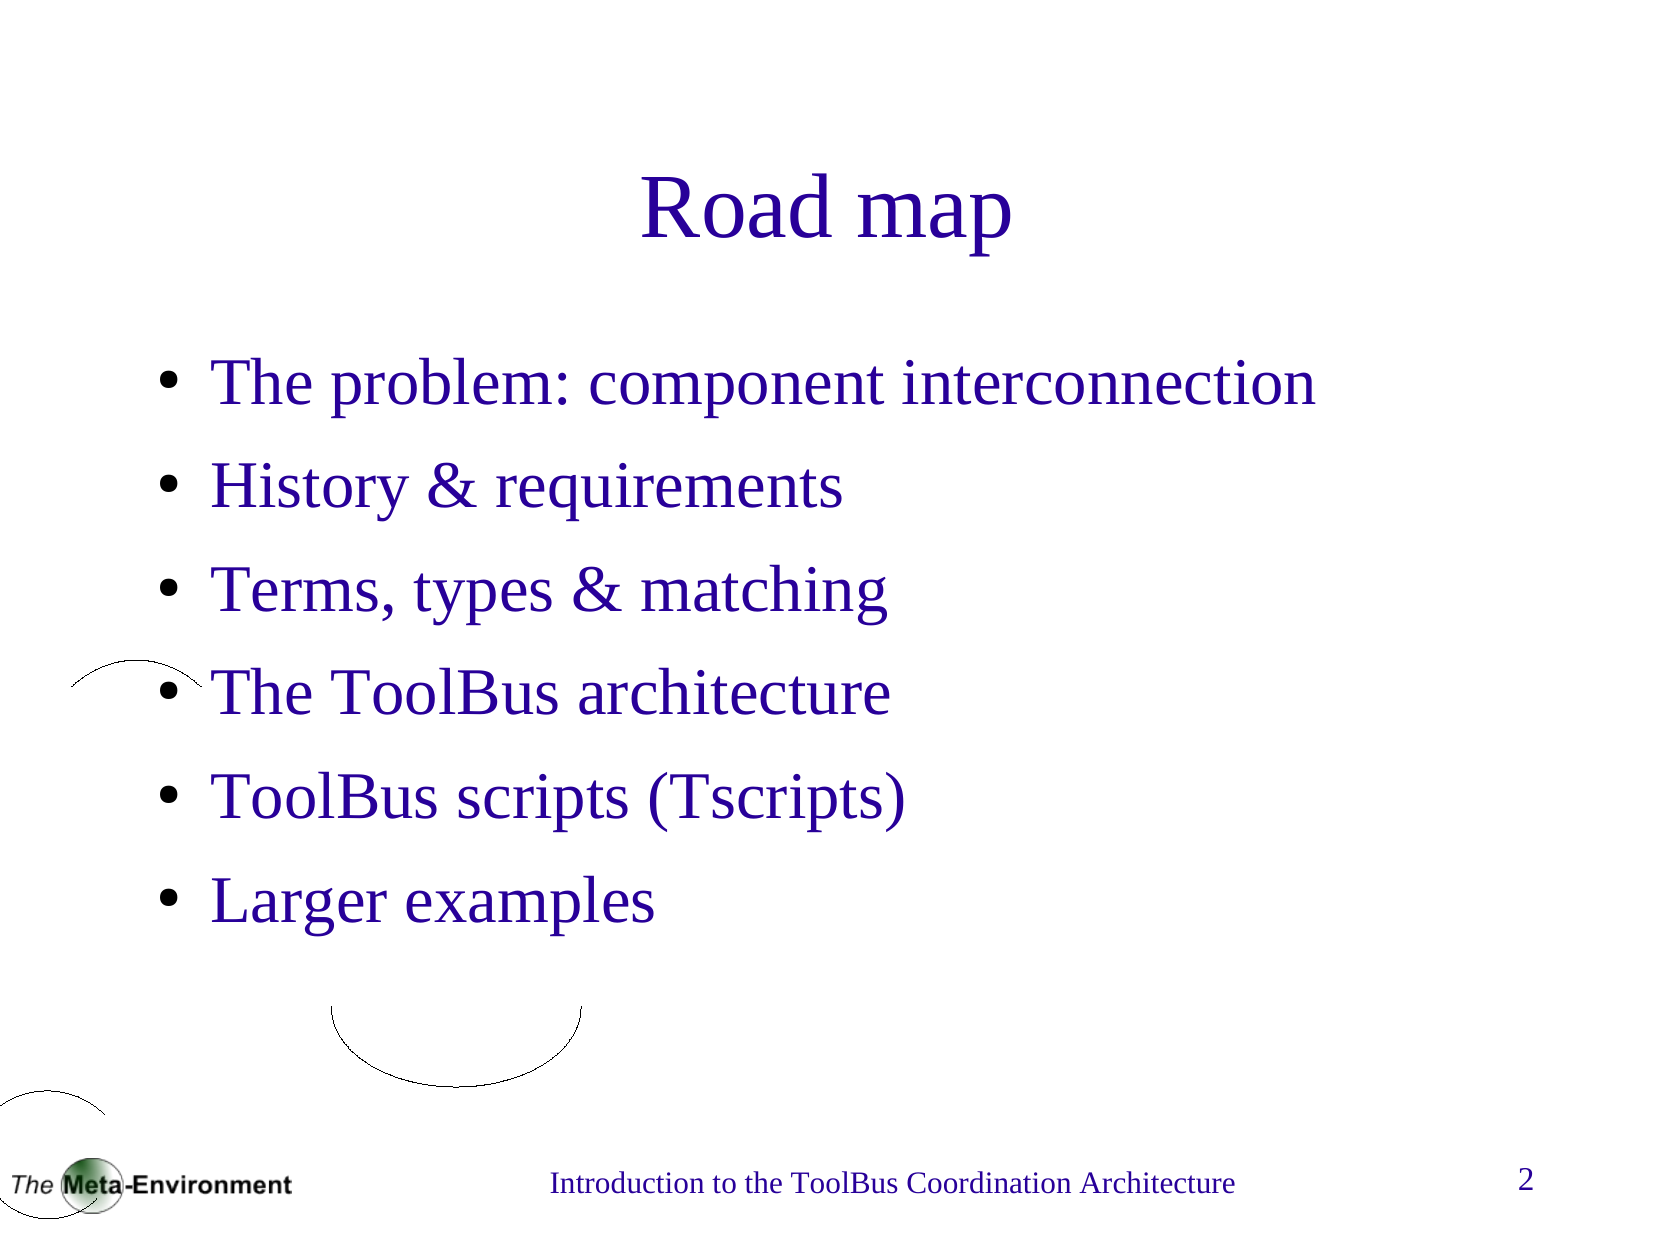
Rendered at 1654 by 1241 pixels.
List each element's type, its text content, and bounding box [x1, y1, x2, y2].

title Road map [121, 102, 1534, 311]
list The problem: component interconnection History & requirements Terms, types & matching The ToolBus architecture ToolBus scripts (Tscripts) Larger examples [121, 344, 1534, 1127]
picture [12, 1158, 292, 1214]
